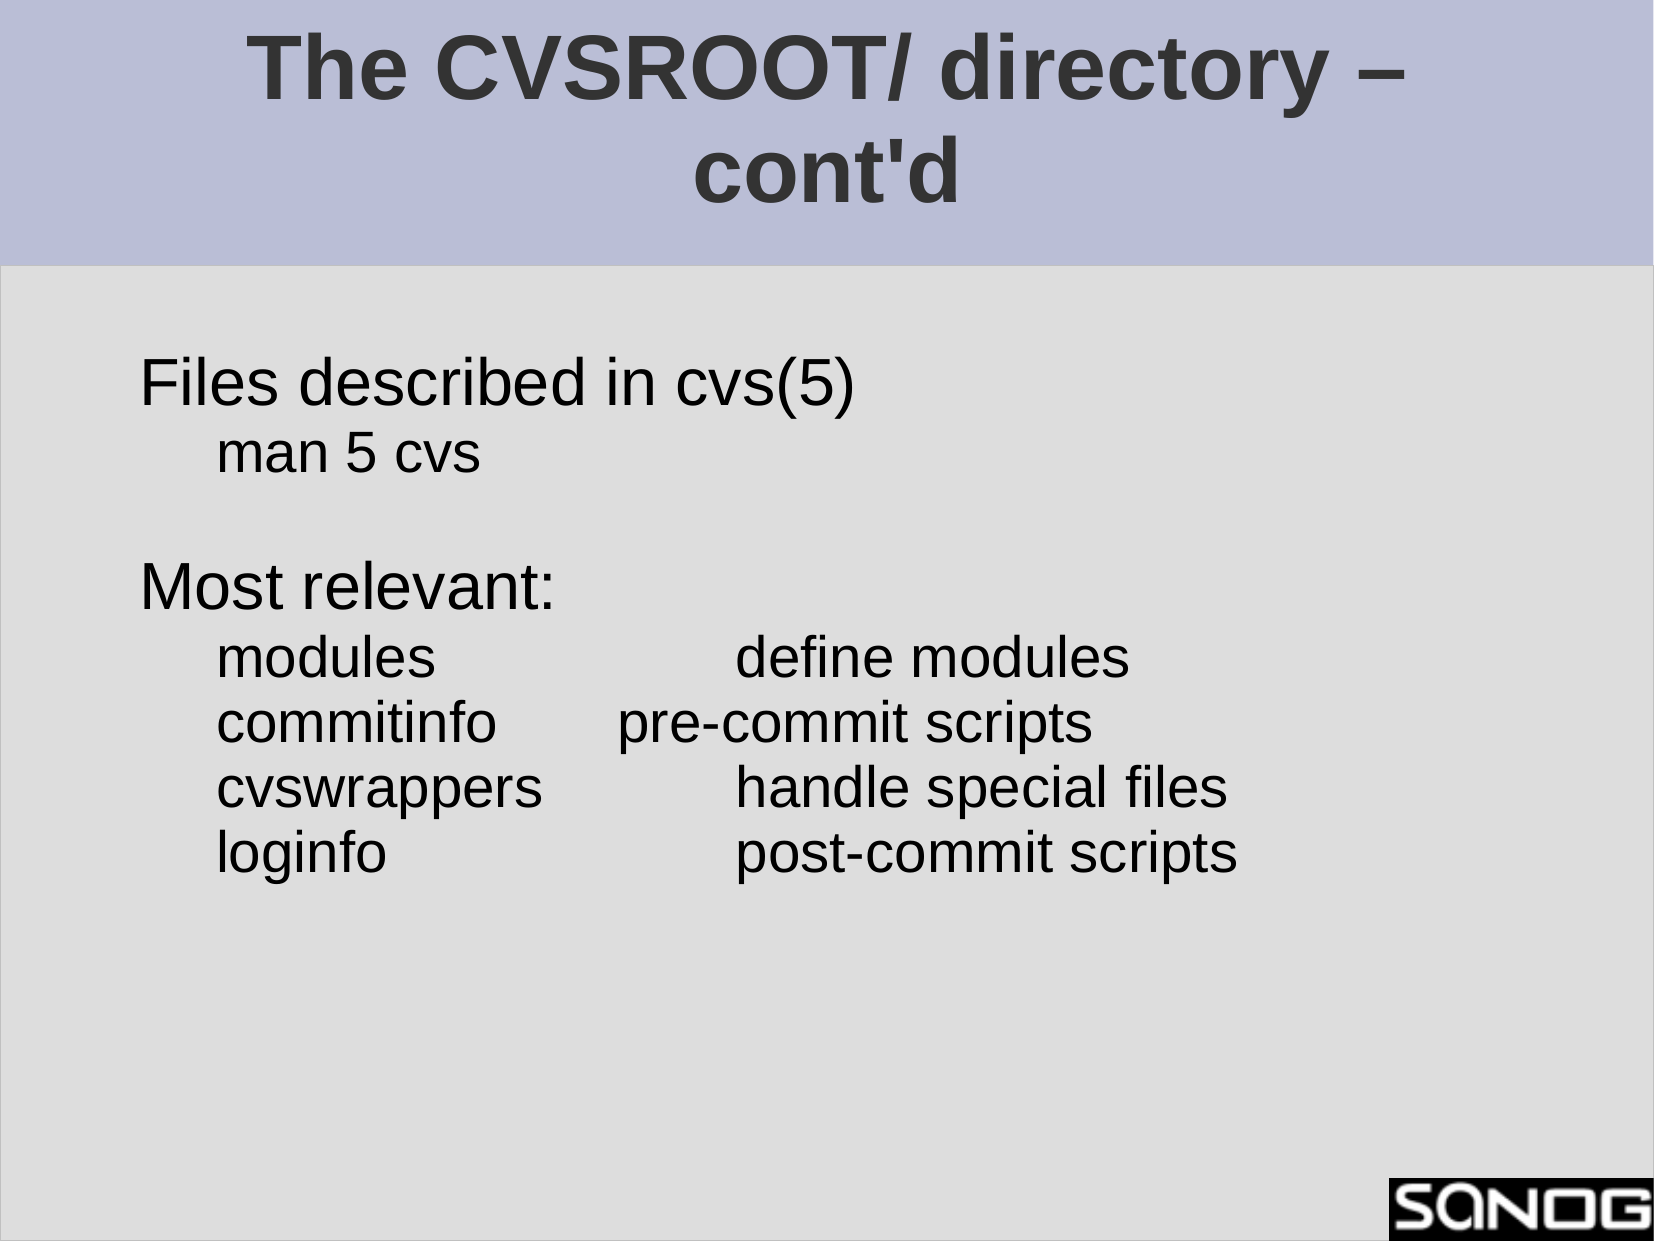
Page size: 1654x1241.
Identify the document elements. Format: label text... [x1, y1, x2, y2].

list Files described in cvs(5) man 5 cvs Most relevant: modules define modules commitinfo pre-commit scripts cvswrappers handle special files loginfo post-commit scripts [121, 344, 1534, 1127]
title The CVSROOT/ directory – cont'd [121, 2, 1534, 237]
picture [1389, 1178, 1654, 1241]
